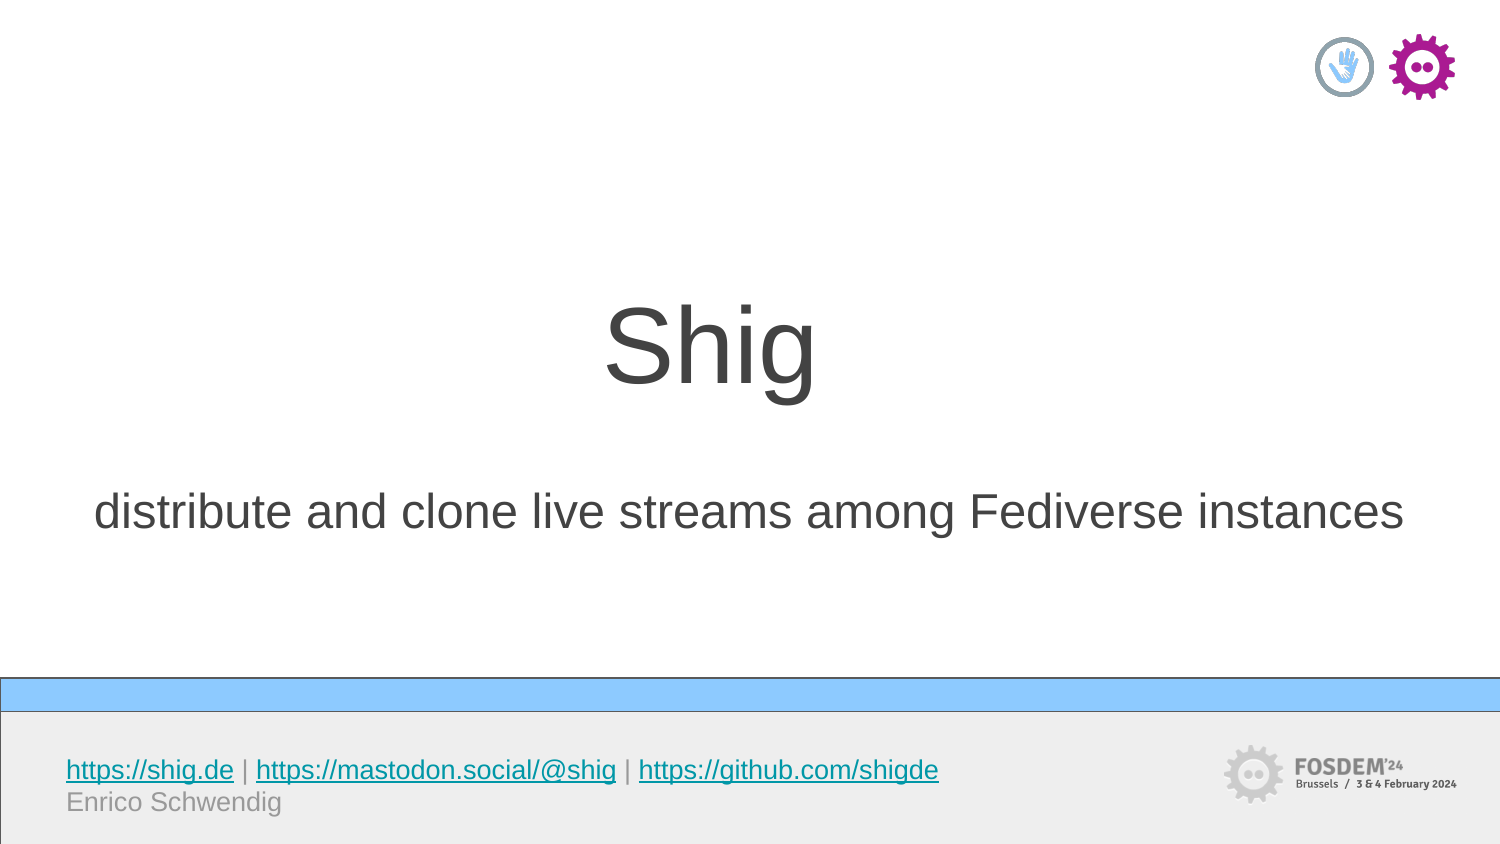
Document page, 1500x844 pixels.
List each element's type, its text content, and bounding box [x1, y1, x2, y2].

title Shig [12, 83, 1410, 420]
picture [1217, 737, 1467, 814]
picture [1389, 34, 1455, 100]
picture [1312, 34, 1377, 83]
subtitle distribute and clone live streams among Fediverse instances [51, 464, 1449, 595]
